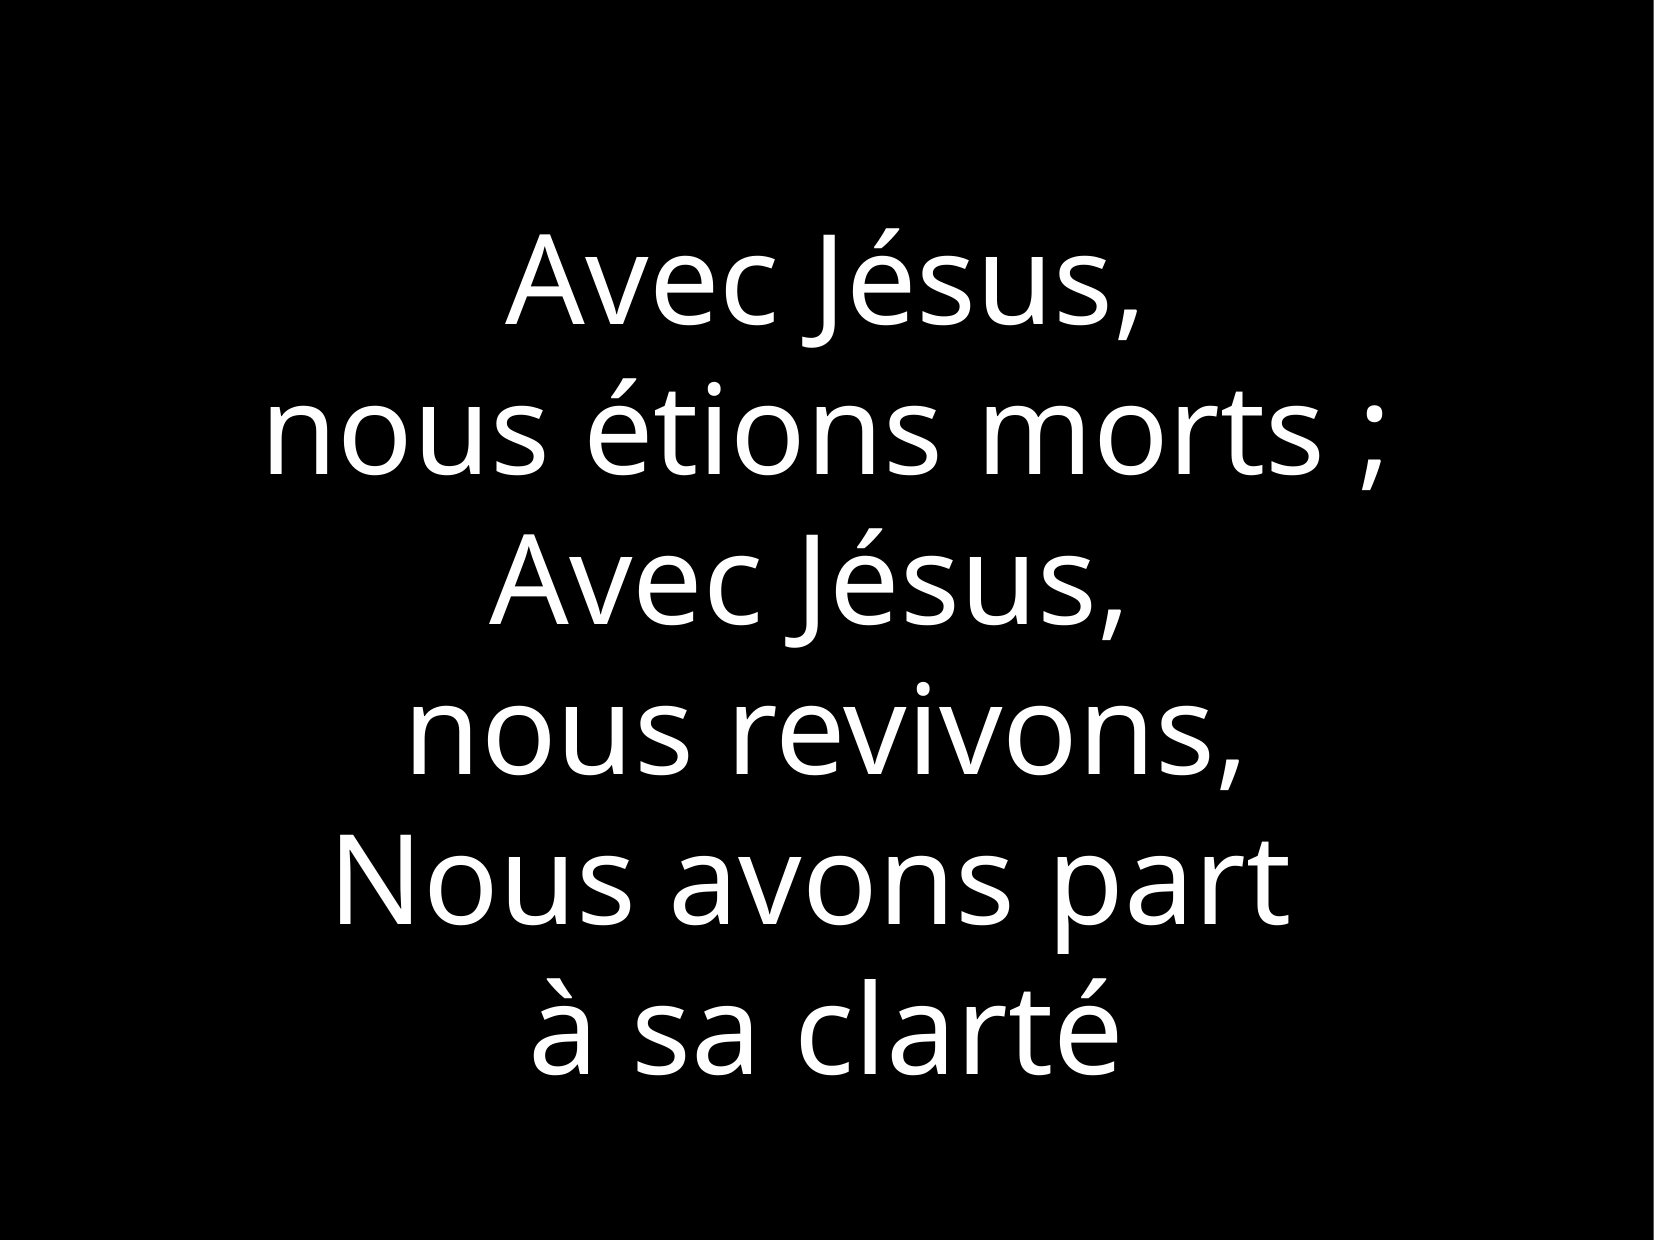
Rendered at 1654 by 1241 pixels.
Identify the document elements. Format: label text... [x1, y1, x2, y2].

title Avec Jésus, nous étions morts ; Avec Jésus, nous revivons, Nous avons part à sa clarté [82, 49, 1571, 257]
